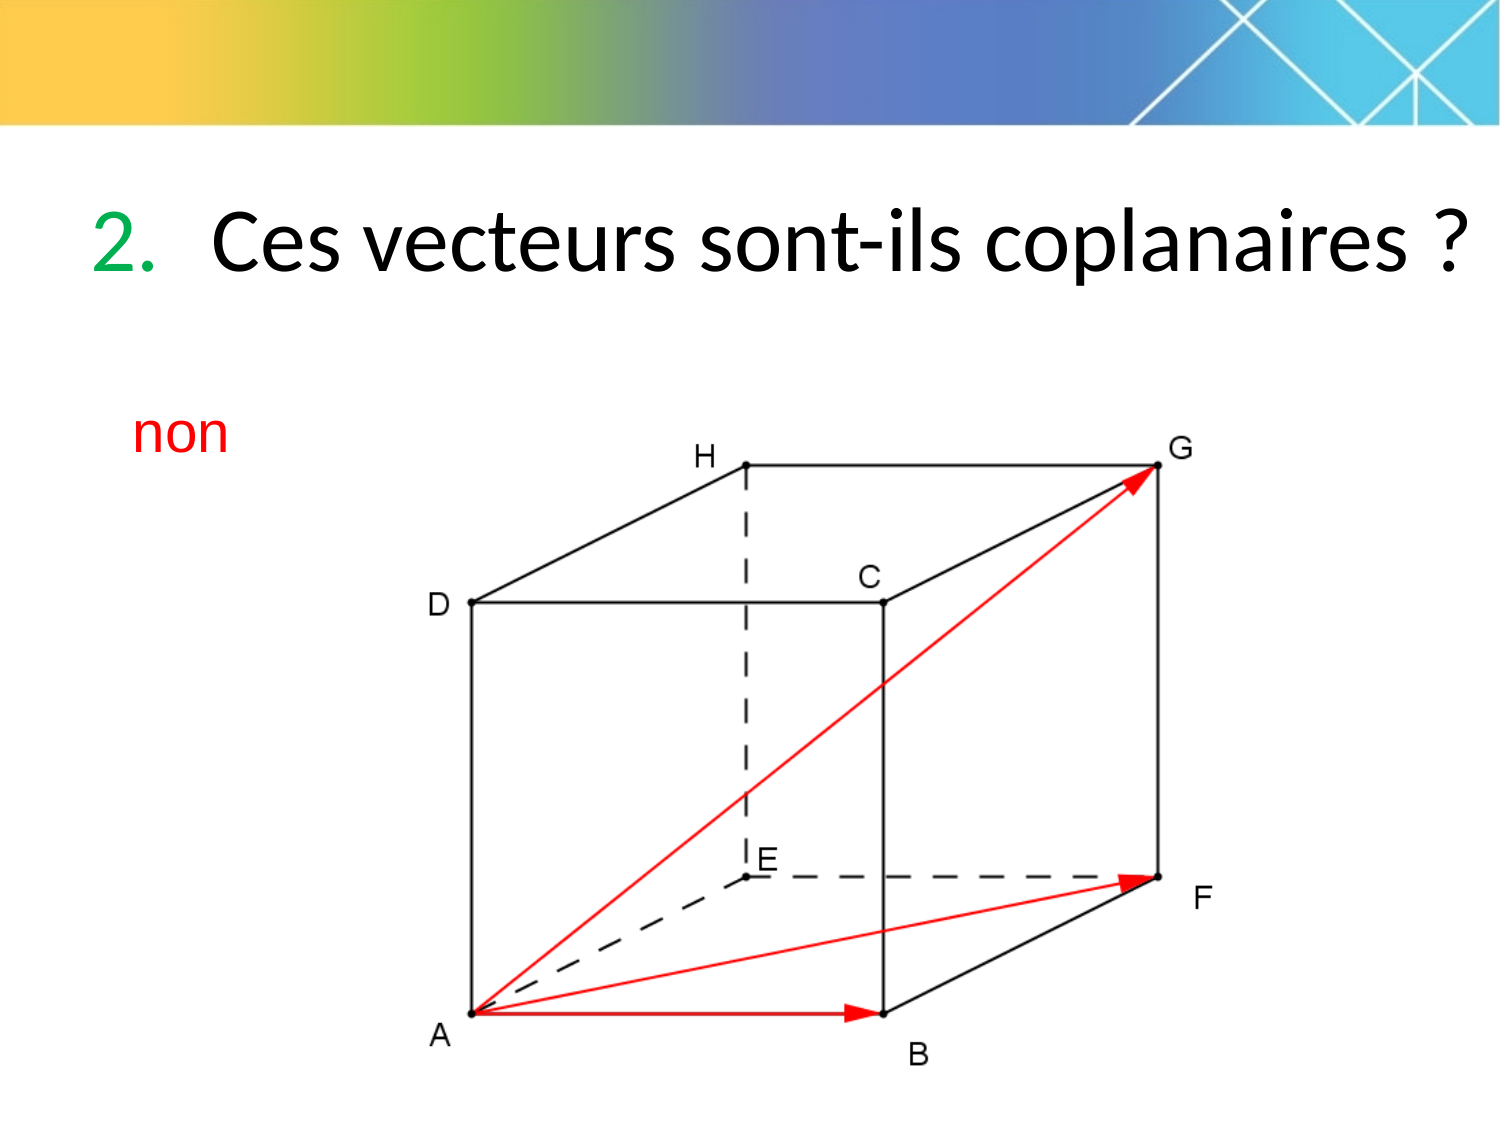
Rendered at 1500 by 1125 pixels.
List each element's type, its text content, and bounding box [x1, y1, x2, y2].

title Ces vecteurs sont-ils coplanaires ? [75, 163, 1500, 305]
picture [375, 410, 1259, 1083]
picture [0, 0, 1500, 127]
text_box non [117, 386, 246, 473]
